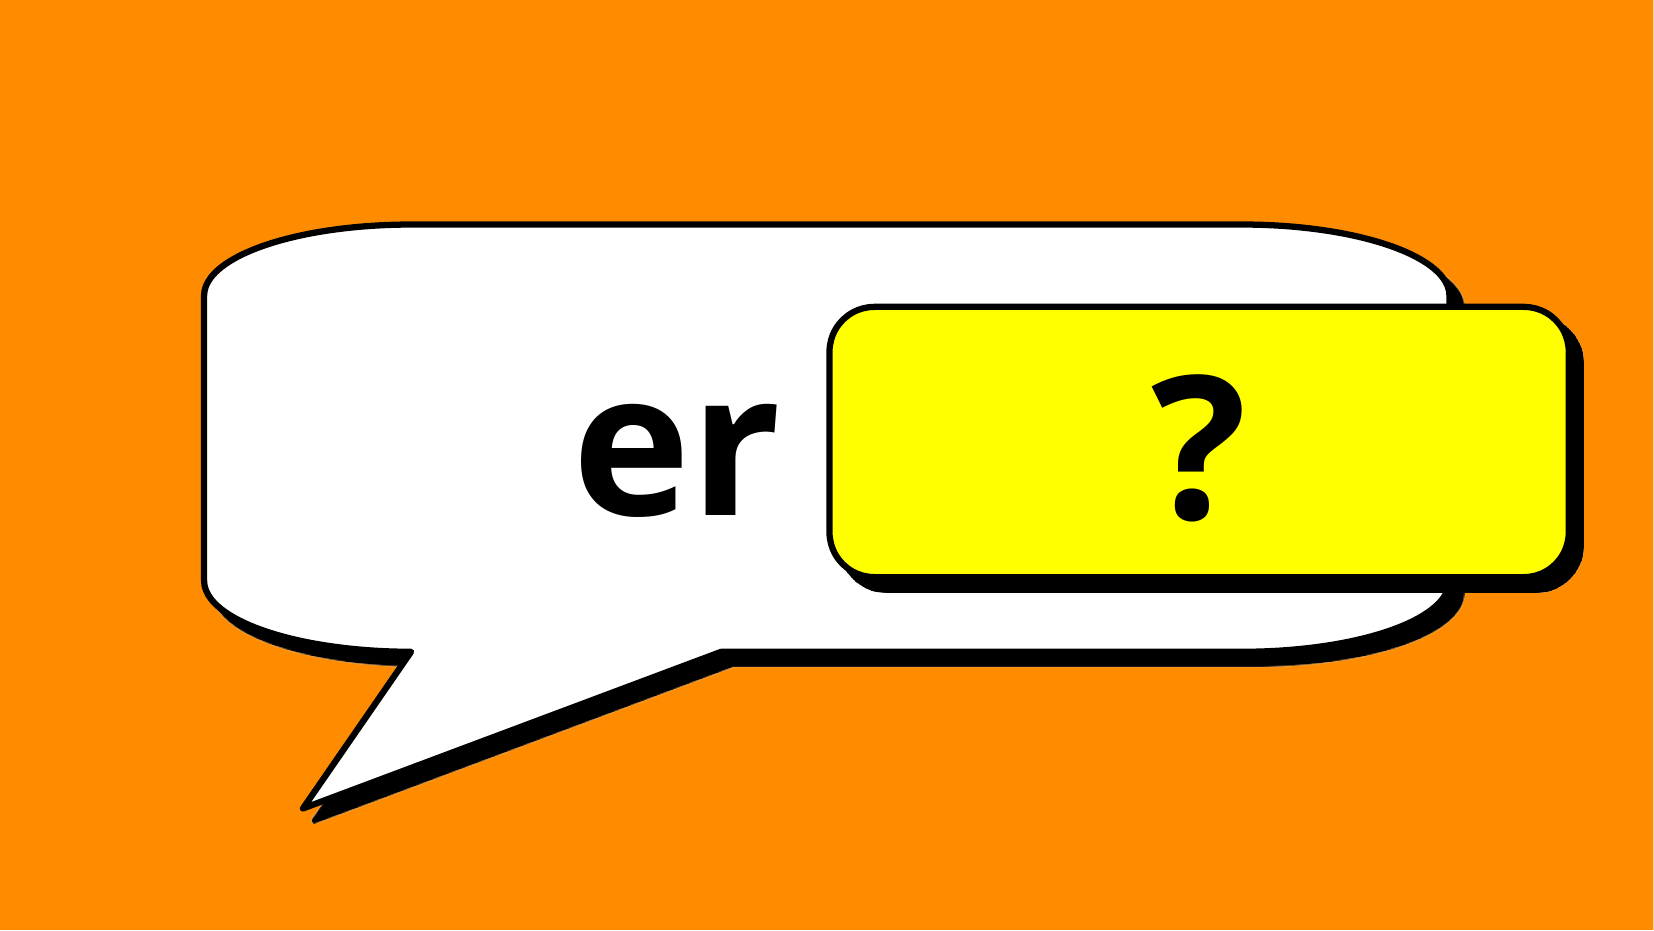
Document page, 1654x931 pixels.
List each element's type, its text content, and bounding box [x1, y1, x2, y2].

text_box er ist [204, 224, 1450, 809]
text_box ? [829, 306, 1569, 578]
